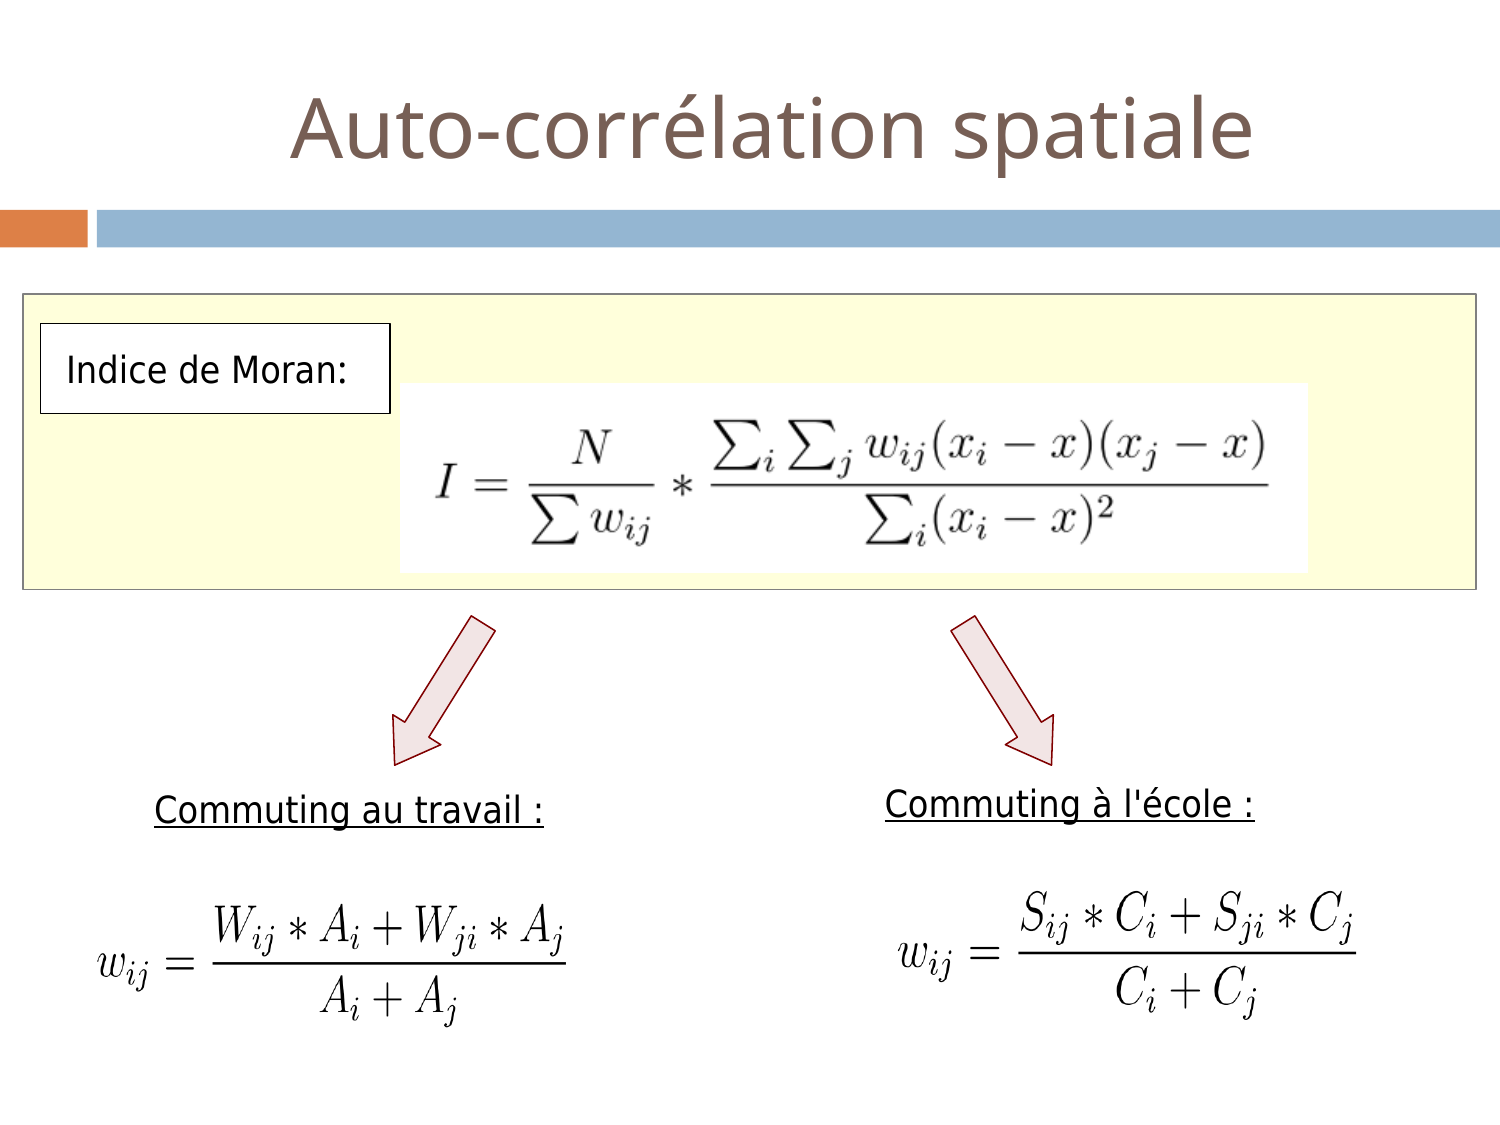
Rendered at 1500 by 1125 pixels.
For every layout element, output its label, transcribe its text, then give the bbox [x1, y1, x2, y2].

picture [870, 878, 1382, 1039]
text_box Commuting à l'école : [844, 772, 1296, 878]
text_box [950, 615, 1054, 766]
picture [84, 885, 590, 1039]
text_box Indice de Moran: [40, 323, 390, 414]
picture [400, 383, 1308, 573]
text_box Auto-corrélation spatiale [0, 30, 1500, 219]
text_box Commuting au travail : [111, 778, 588, 884]
text_box [392, 615, 496, 766]
text_box [22, 294, 1476, 590]
